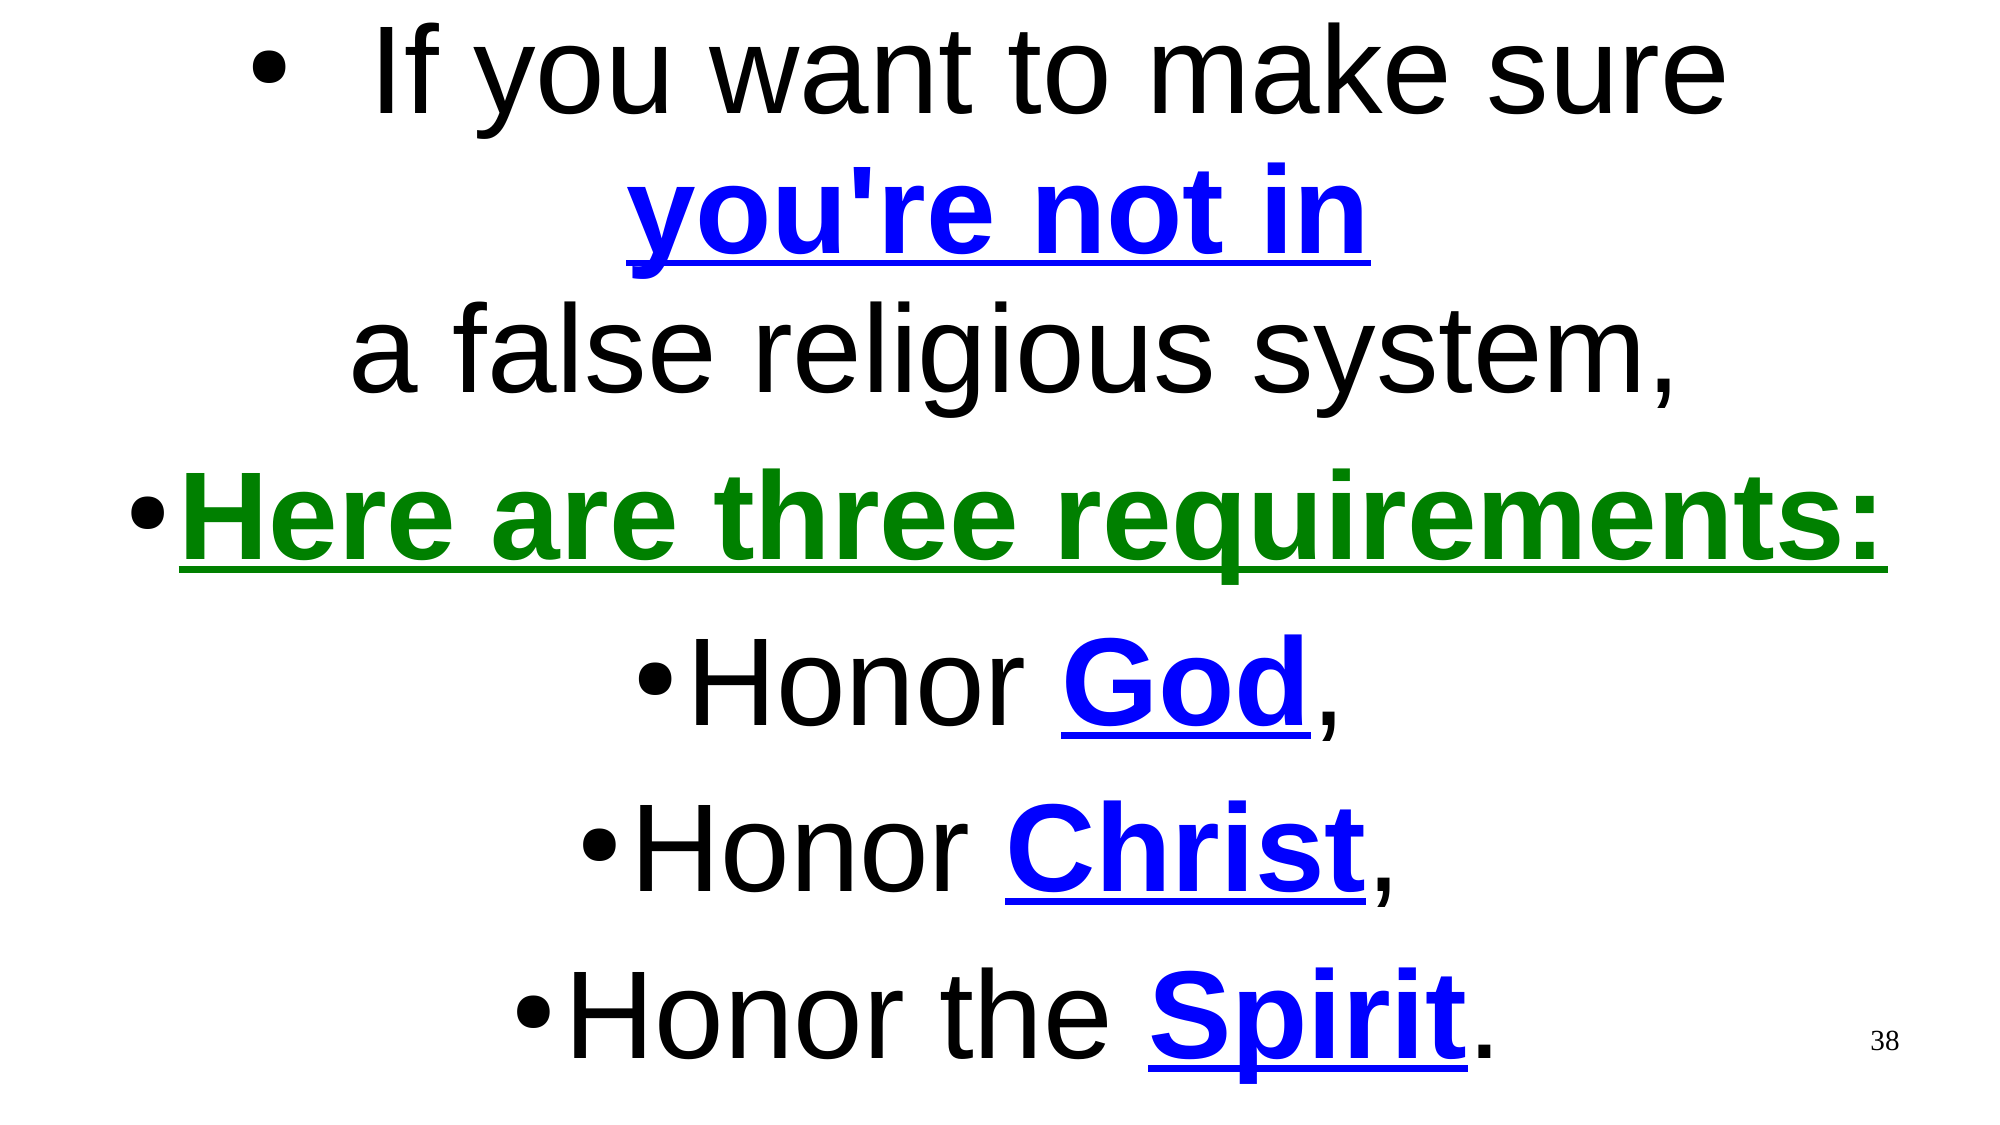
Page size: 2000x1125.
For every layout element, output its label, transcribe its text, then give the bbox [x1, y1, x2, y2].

list If you want to make sure you're not in a false religious system, Here are three requirements: Honor God, Honor Christ, Honor the Spirit. [0, 0, 1996, 1123]
